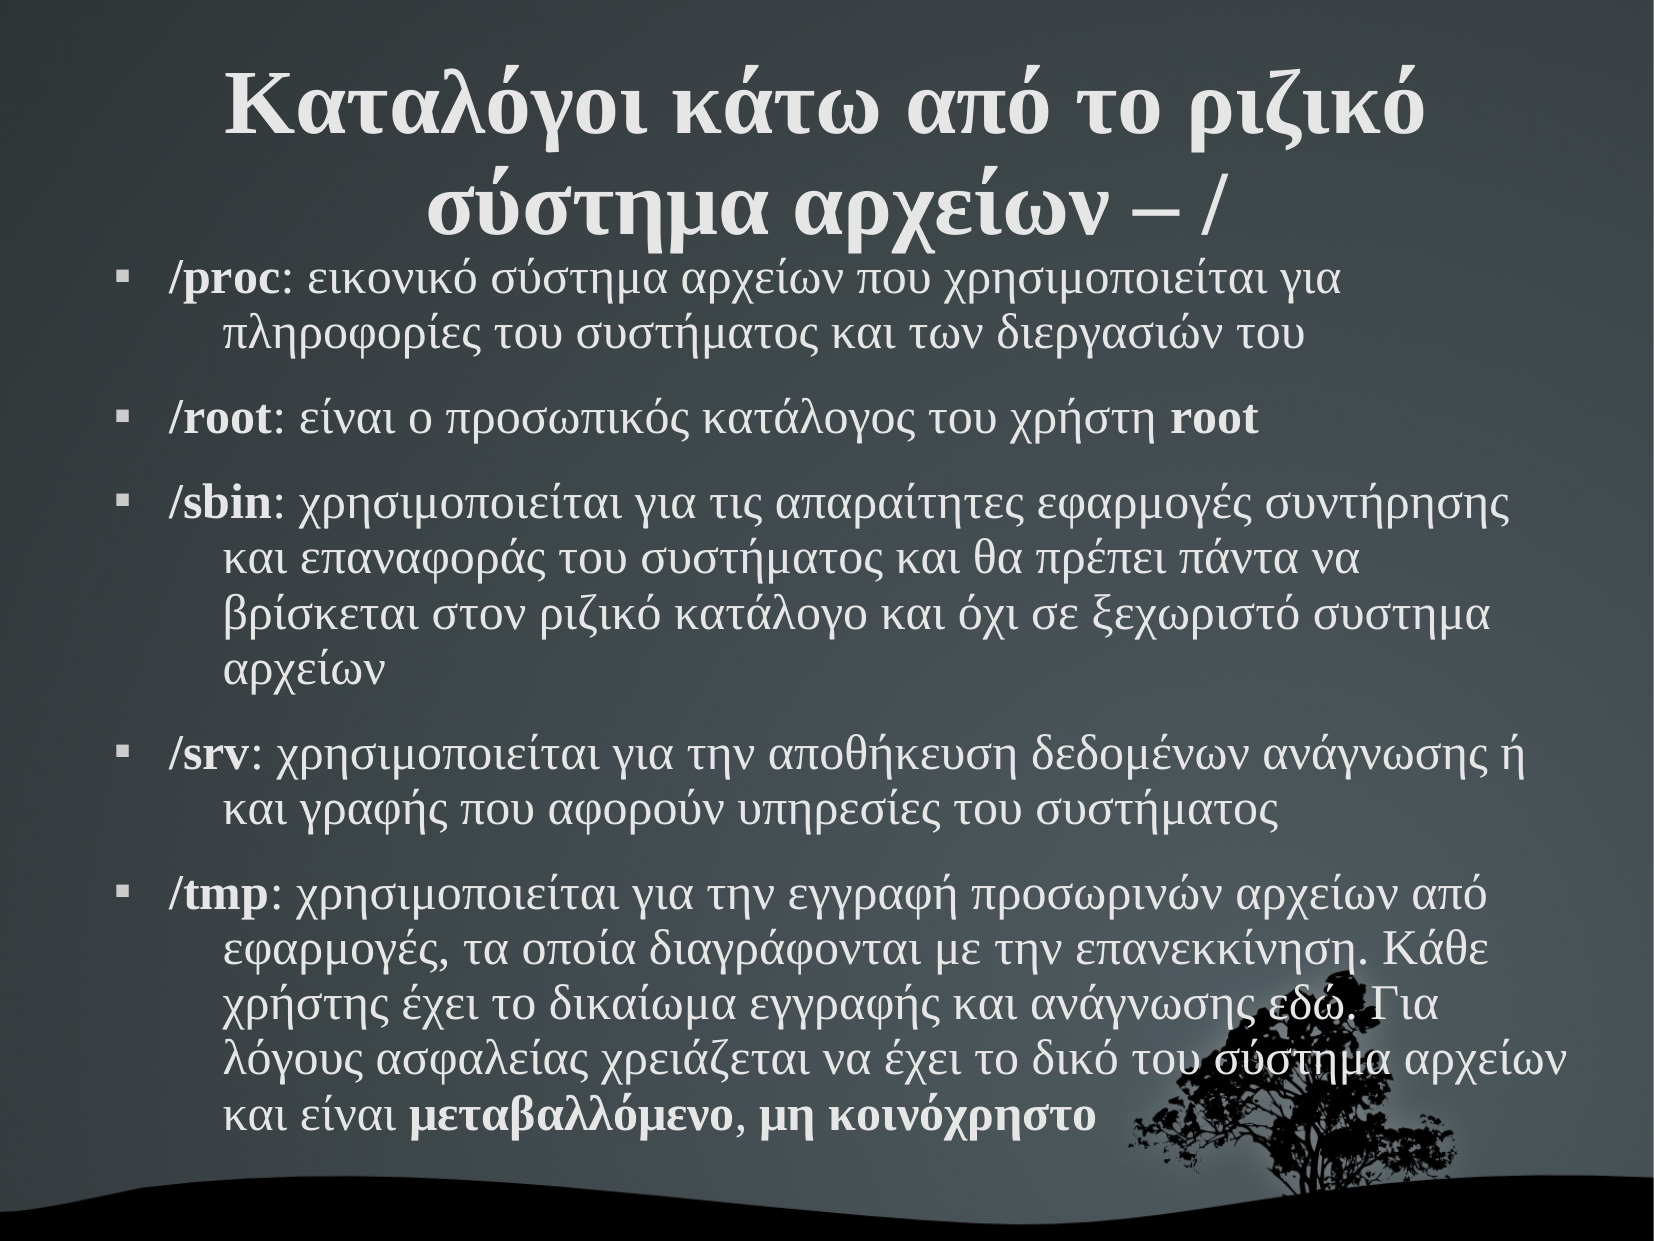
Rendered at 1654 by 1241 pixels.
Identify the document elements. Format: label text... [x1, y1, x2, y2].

list /proc: εικονικό σύστημα αρχείων που χρησιμοποιείται για πληροφορίες του συστήματος και των διεργασιών του /root: είναι ο προσωπικός κατάλογος του χρήστη root /sbin: χρησιμοποιείται για τις απαραίτητες εφαρμογές συντήρησης και επαναφοράς του συστήματος και θα πρέπει πάντα να βρίσκεται στον ριζικό κατάλογο και όχι σε ξεχωριστό συστημα αρχείων /srv: χρησιμοποιείται για την αποθήκευση δεδομένων ανάγνωσης ή και γραφής που αφορούν υπηρεσίες του συστήματος /tmp: χρησιμοποιείται για την εγγραφή προσωρινών αρχείων από εφαρμογές, τα οποία διαγράφονται με την επανεκκίνηση. Κάθε χρήστης έχει το δικαίωμα εγγραφής και ανάγνωσης εδώ. Για λόγους ασφαλείας χρειάζεται να έχει το δικό του σύστημα αρχείων και είναι μεταβαλλόμενο, μη κοινόχρηστο [80, 249, 1569, 1241]
title Καταλόγοι κάτω από το ριζικό σύστημα αρχείων – / [82, 33, 1571, 273]
picture [0, 0, 1654, 1241]
